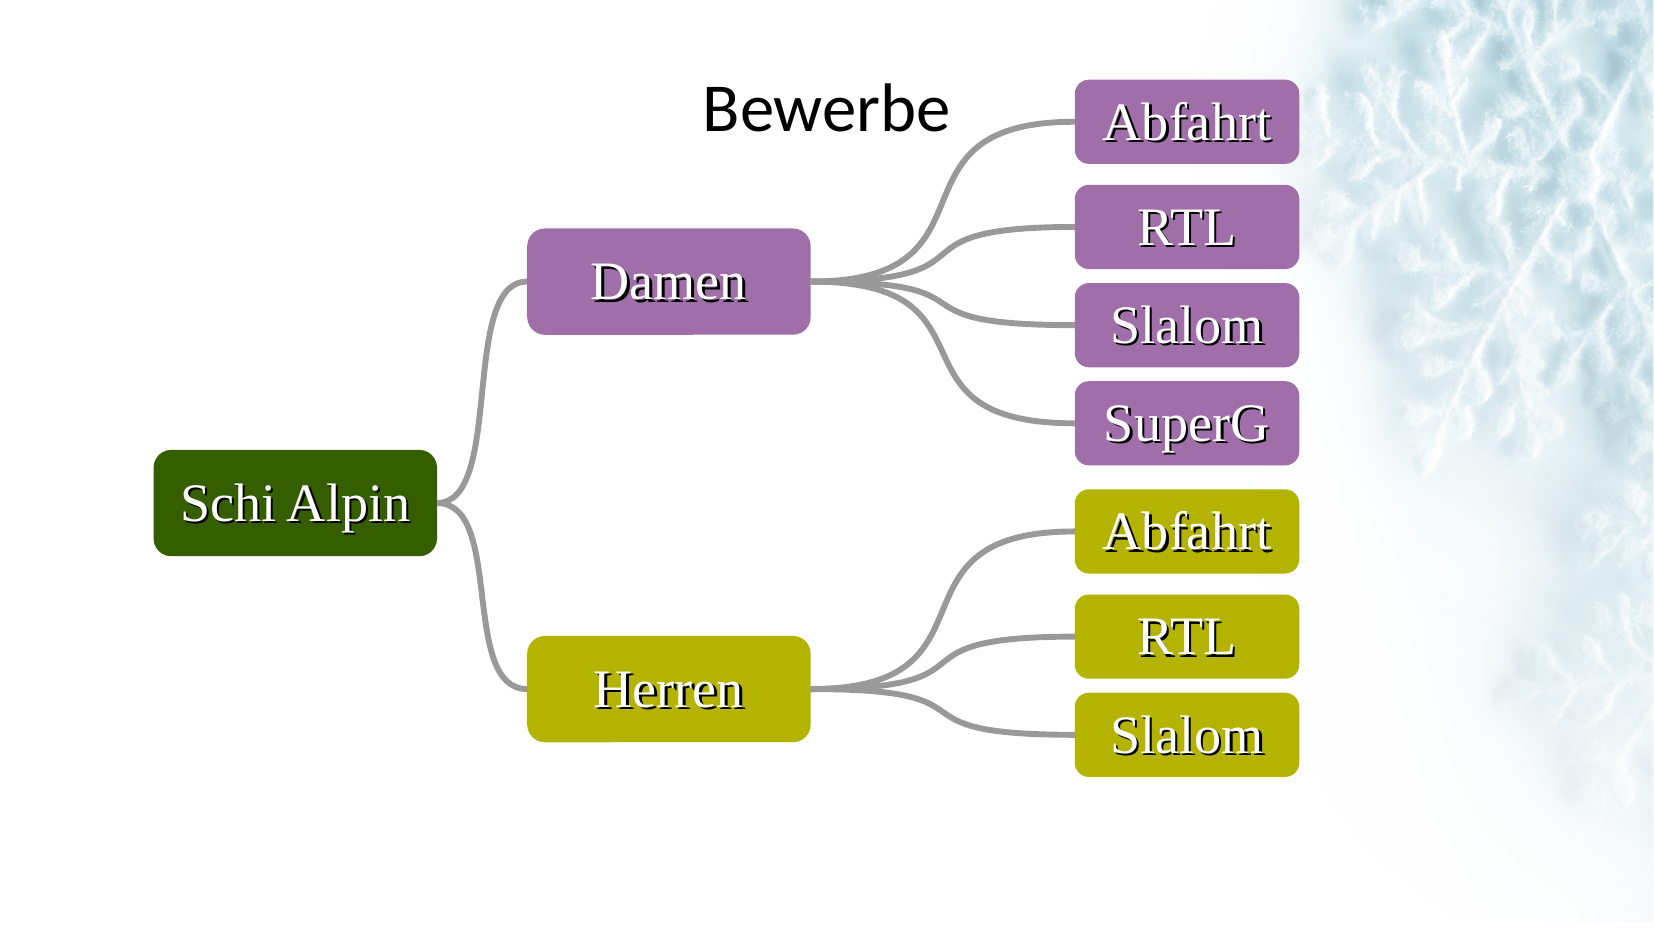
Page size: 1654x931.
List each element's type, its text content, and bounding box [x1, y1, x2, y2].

picture [1192, 0, 1654, 922]
text_box Abfahrt [1074, 489, 1300, 574]
text_box RTL [1074, 594, 1300, 679]
title Bewerbe [82, 37, 1571, 193]
text_box Slalom [1074, 692, 1300, 777]
text_box Schi Alpin [153, 449, 438, 557]
text_box Slalom [1074, 283, 1300, 368]
text_box RTL [1074, 193, 1300, 270]
text_box Damen [527, 228, 811, 335]
text_box Herren [527, 635, 811, 743]
text_box SuperG [1074, 381, 1300, 466]
